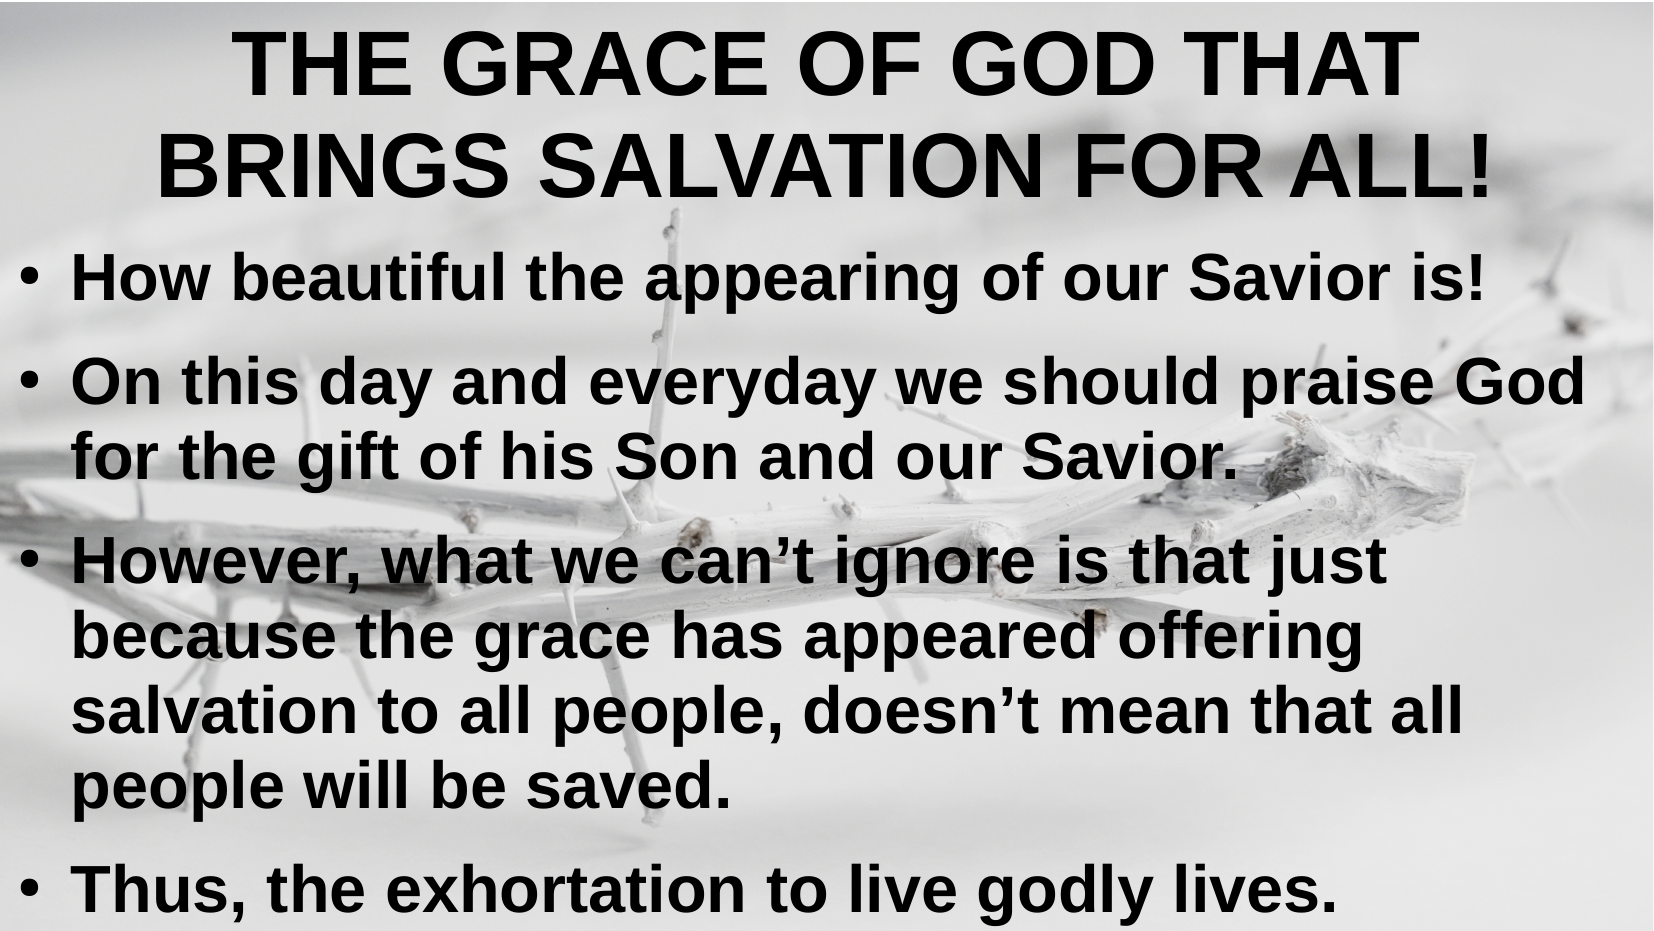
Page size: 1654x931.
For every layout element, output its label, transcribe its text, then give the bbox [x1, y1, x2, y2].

list How beautiful the appearing of our Savior is! On this day and everyday we should praise God for the gift of his Son and our Savior. However, what we can’t ignore is that just because the grace has appeared offering salvation to all people, doesn’t mean that all people will be saved. Thus, the exhortation to live godly lives. [0, 240, 1654, 931]
title THE GRACE OF GOD THAT BRINGS SALVATION FOR ALL! [82, 12, 1571, 218]
picture [0, 2, 1654, 240]
